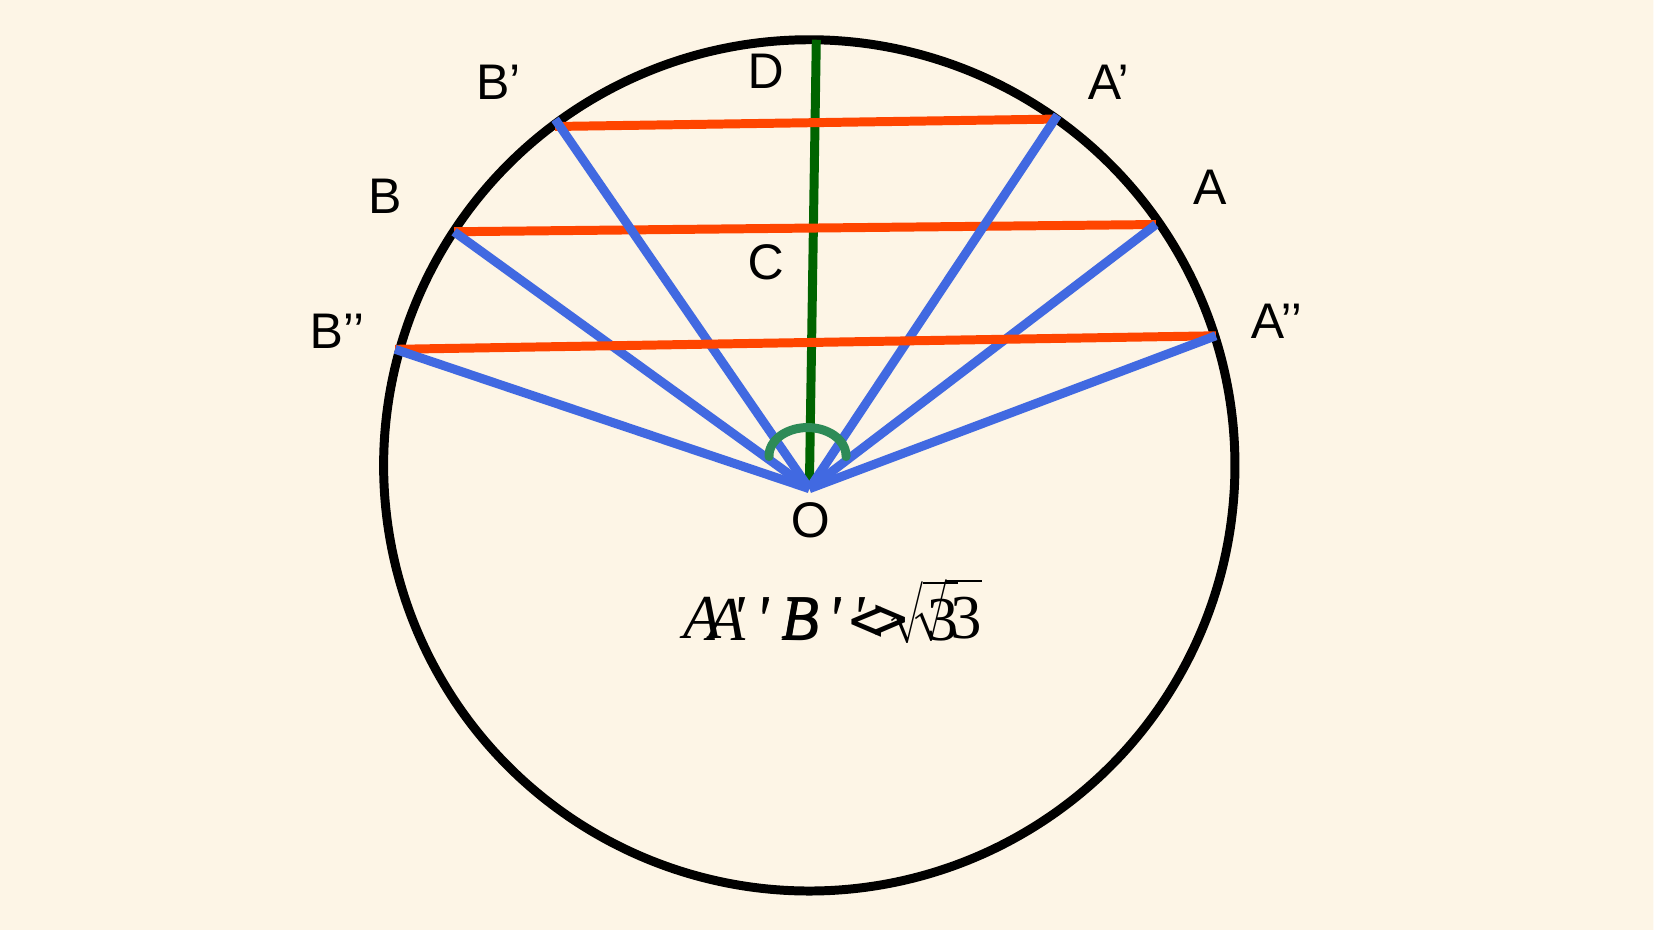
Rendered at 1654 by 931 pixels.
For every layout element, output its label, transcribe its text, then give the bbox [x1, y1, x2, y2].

text_box C [732, 233, 808, 339]
text_box D [732, 36, 875, 119]
text_box A’’ [1236, 286, 1398, 401]
text_box B’ [461, 46, 624, 162]
text_box A [1178, 151, 1267, 267]
text_box O [776, 484, 822, 556]
chart [677, 576, 983, 654]
text_box A’ [1073, 46, 1235, 161]
text_box B [353, 161, 442, 276]
text_box B’’ [294, 295, 457, 411]
text_box C [817, 233, 822, 337]
